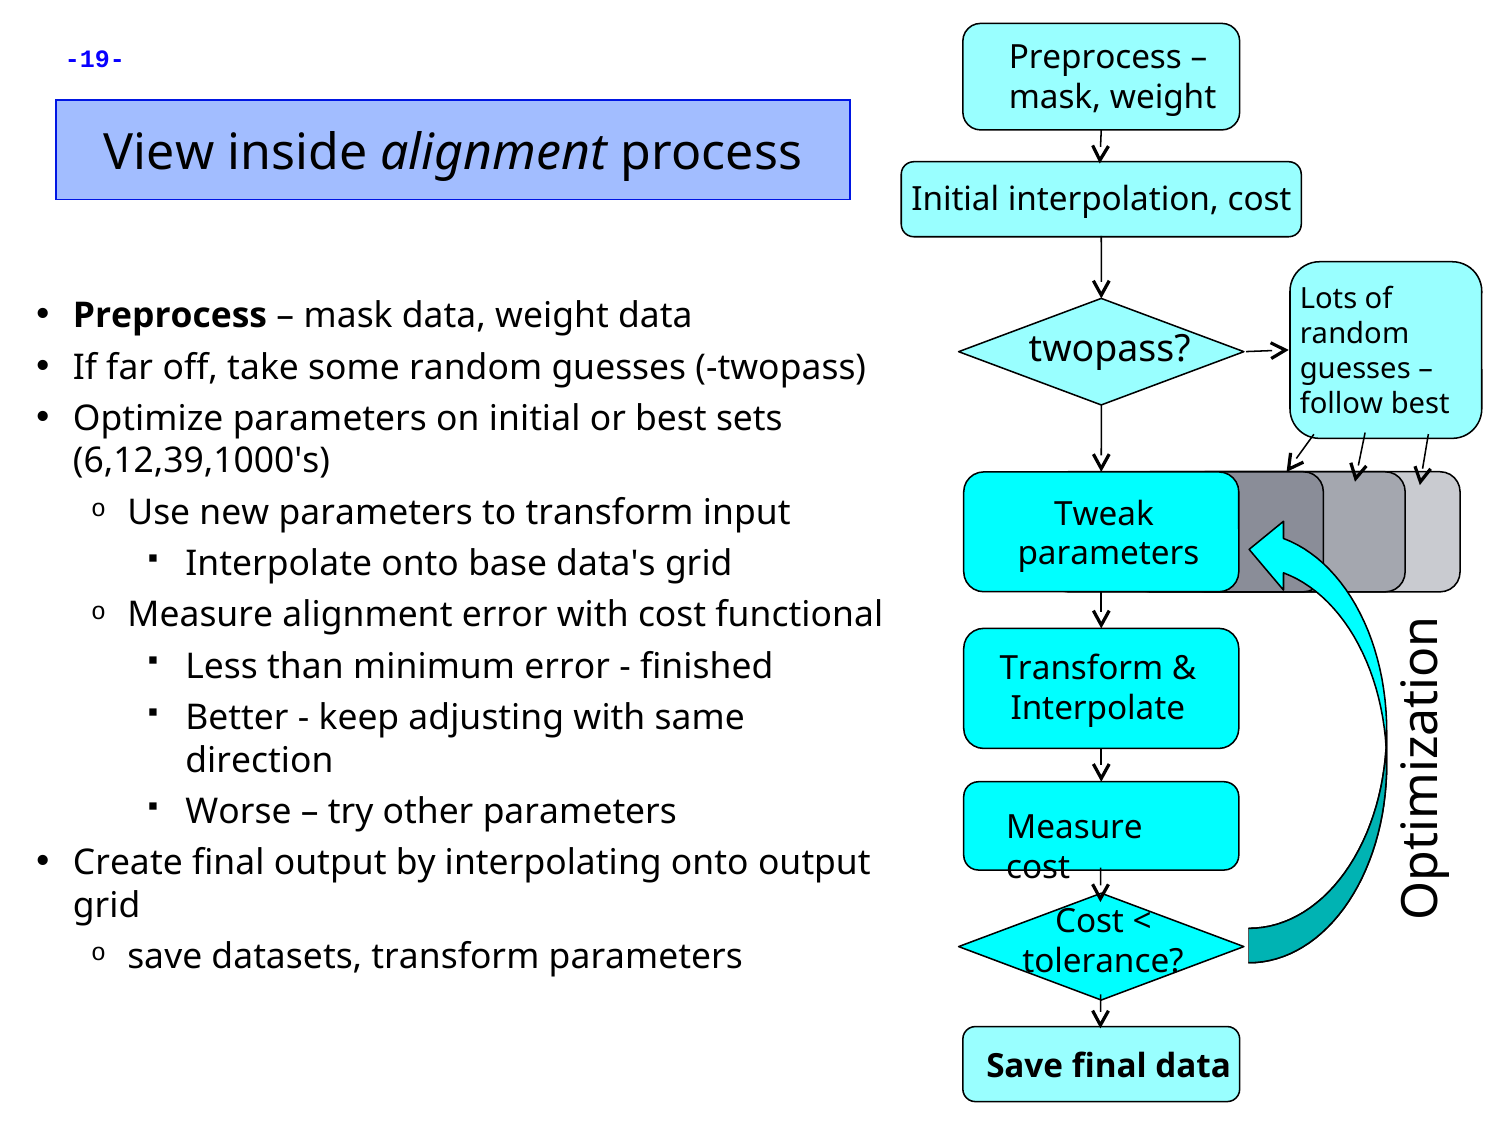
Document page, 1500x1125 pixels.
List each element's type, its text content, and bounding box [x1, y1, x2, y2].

text_box [1029, 378, 1174, 405]
text_box [902, 161, 1301, 169]
text_box Tweak parameters [944, 484, 1264, 580]
text_box Initial interpolation, cost [896, 169, 1315, 225]
text_box [962, 1026, 1240, 1102]
text_box Measure cost [991, 797, 1218, 893]
text_box [958, 331, 1013, 372]
text_box [1054, 298, 1149, 316]
text_box [1200, 930, 1244, 964]
text_box View inside alignment process [56, 99, 850, 200]
text_box Preprocess – mask, weight [994, 27, 1234, 123]
text_box [1296, 427, 1476, 439]
text_box [962, 23, 1240, 130]
text_box [958, 928, 1006, 965]
text_box Preprocess – mask data, weight data If far off, take some random guesses (-twopass) Optimize parameters on initial or best sets (6,12,39,1000's) Use new parameters to transform input Interpolate onto base data's grid Measure alignment error with cost functional Less than minimum error - finished Better - keep adjusting with same direction Worse – try other parameters Create final output by interpolating onto output grid save datasets, transform parameters [20, 285, 911, 1096]
text_box Cost < tolerance? [1006, 891, 1200, 987]
text_box twopass? [1013, 316, 1208, 378]
text_box [1298, 261, 1474, 271]
text_box [1208, 338, 1244, 366]
text_box Save final data [971, 1036, 1358, 1093]
text_box Optimization [1379, 584, 1456, 935]
text_box [1419, 471, 1426, 477]
text_box [901, 225, 1302, 237]
text_box [963, 781, 1239, 871]
text_box [1066, 987, 1137, 1000]
text_box [1249, 795, 1379, 963]
text_box [965, 471, 1461, 700]
text_box Transform & Interpolate [982, 638, 1214, 734]
text_box [963, 628, 1239, 749]
text_box Lots of random guesses – follow best [1285, 271, 1500, 427]
